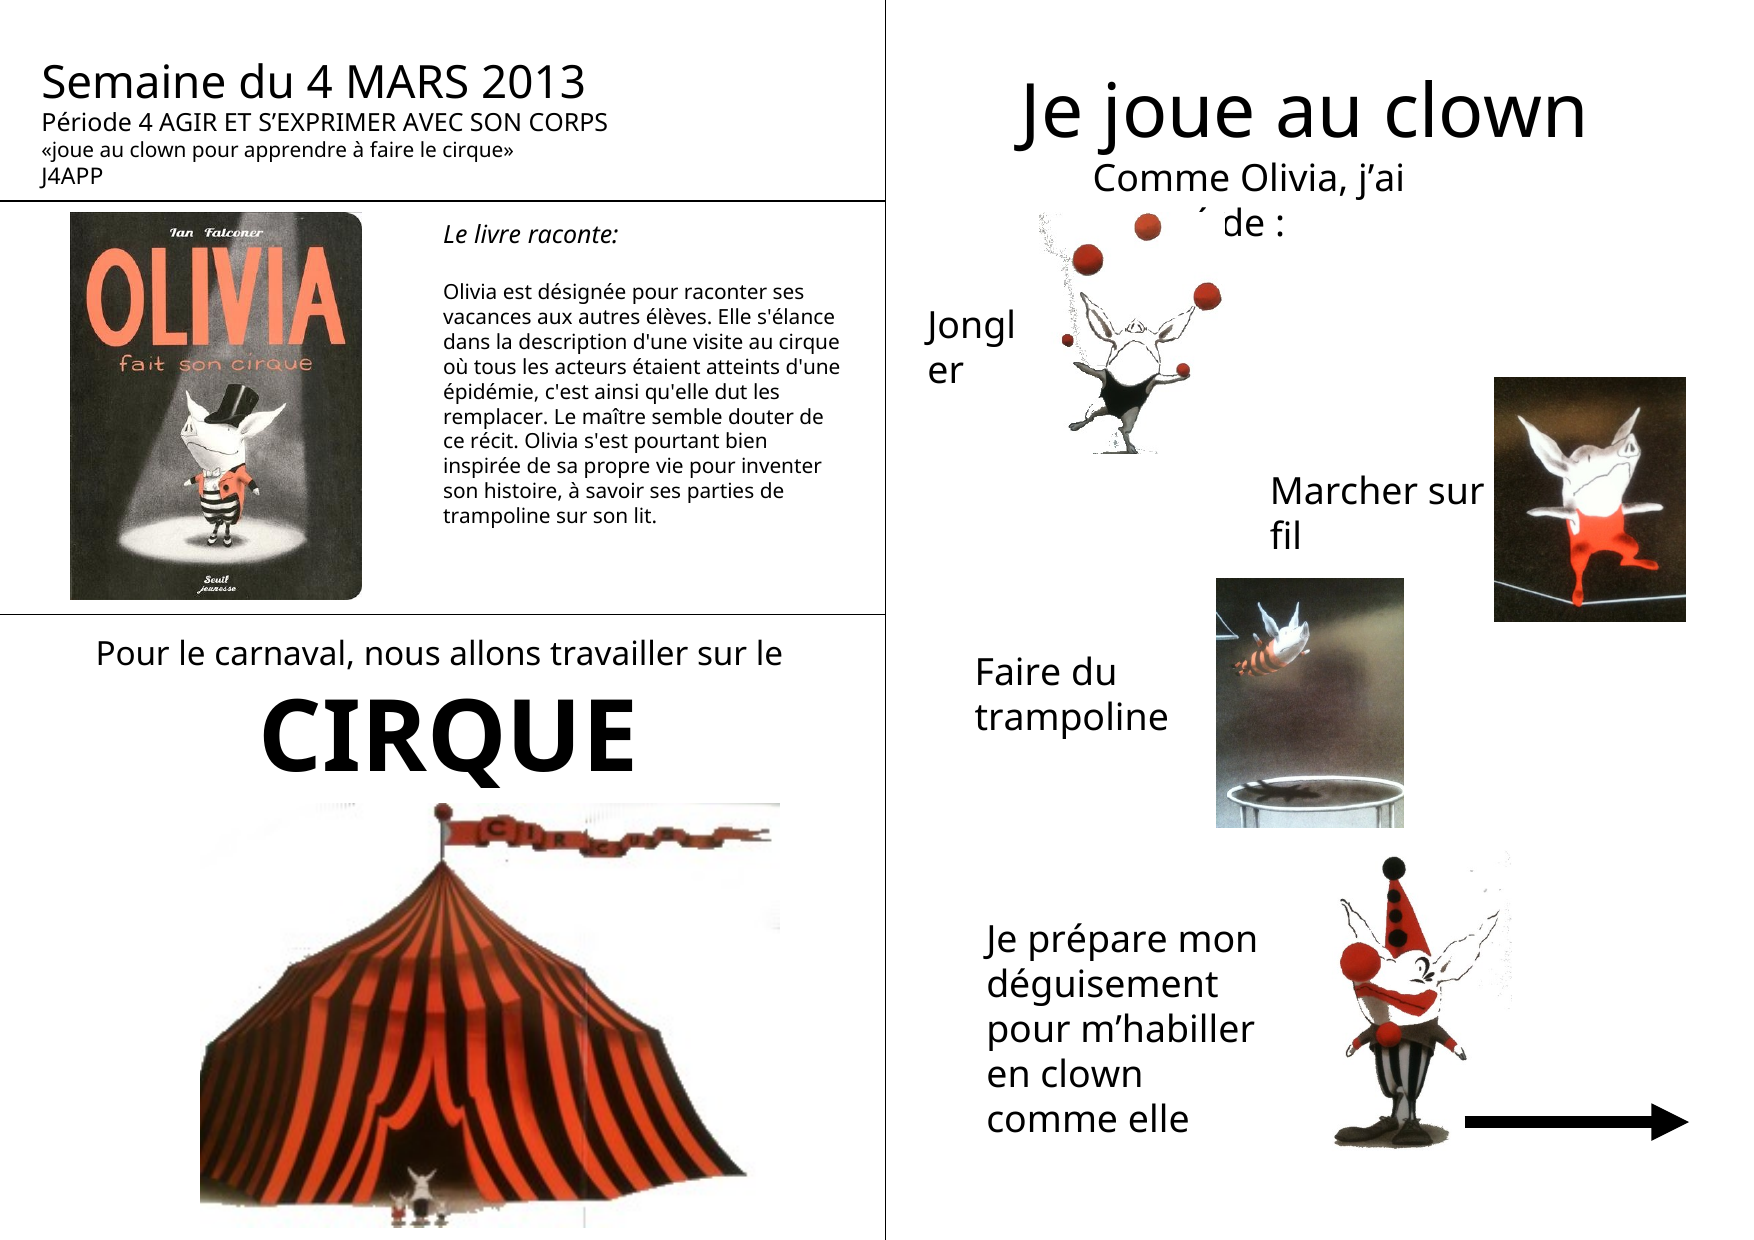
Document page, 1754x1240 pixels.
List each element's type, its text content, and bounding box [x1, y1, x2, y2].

picture [200, 1205, 780, 1228]
picture [1039, 212, 1225, 454]
text_box Marcher sur un fil [1263, 460, 1494, 523]
picture [1494, 377, 1686, 622]
text_box Semaine du 4 MARS 2013 [35, 47, 851, 100]
text_box Période 4 AGIR ET S’EXPRIMER AVEC SON CORPS «joue au clown pour apprendre à faire le cirque» J4APP [35, 100, 851, 195]
picture [1310, 850, 1512, 1152]
text_box Je joue au clown [897, 55, 1713, 355]
text_box Le livre raconte: Olivia est désignée pour raconter ses vacances aux autres élèves. Elle s'élance dans la description d'une visite au cirque où tous les acteurs étaient atteints d'une épidémie, c'est ainsi qu'elle dut les remplacer. Le maître semble douter de ce récit. Olivia s'est pourtant bien inspirée de sa propre vie pour inventer son histoire, à savoir ses parties de trampoline sur son lit. [437, 212, 851, 603]
text_box Comme Olivia, j’ai essayé de : [1086, 147, 1524, 248]
text_box Je prépare mon déguisement pour m’habiller en clown comme elle [980, 909, 1311, 1181]
text_box Faire du trampoline [968, 642, 1216, 697]
text_box Jongler [921, 295, 1028, 367]
picture [70, 212, 362, 601]
text_box Pour le carnaval, nous allons travailler sur le CIRQUE [59, 626, 839, 1205]
picture [1216, 578, 1404, 828]
